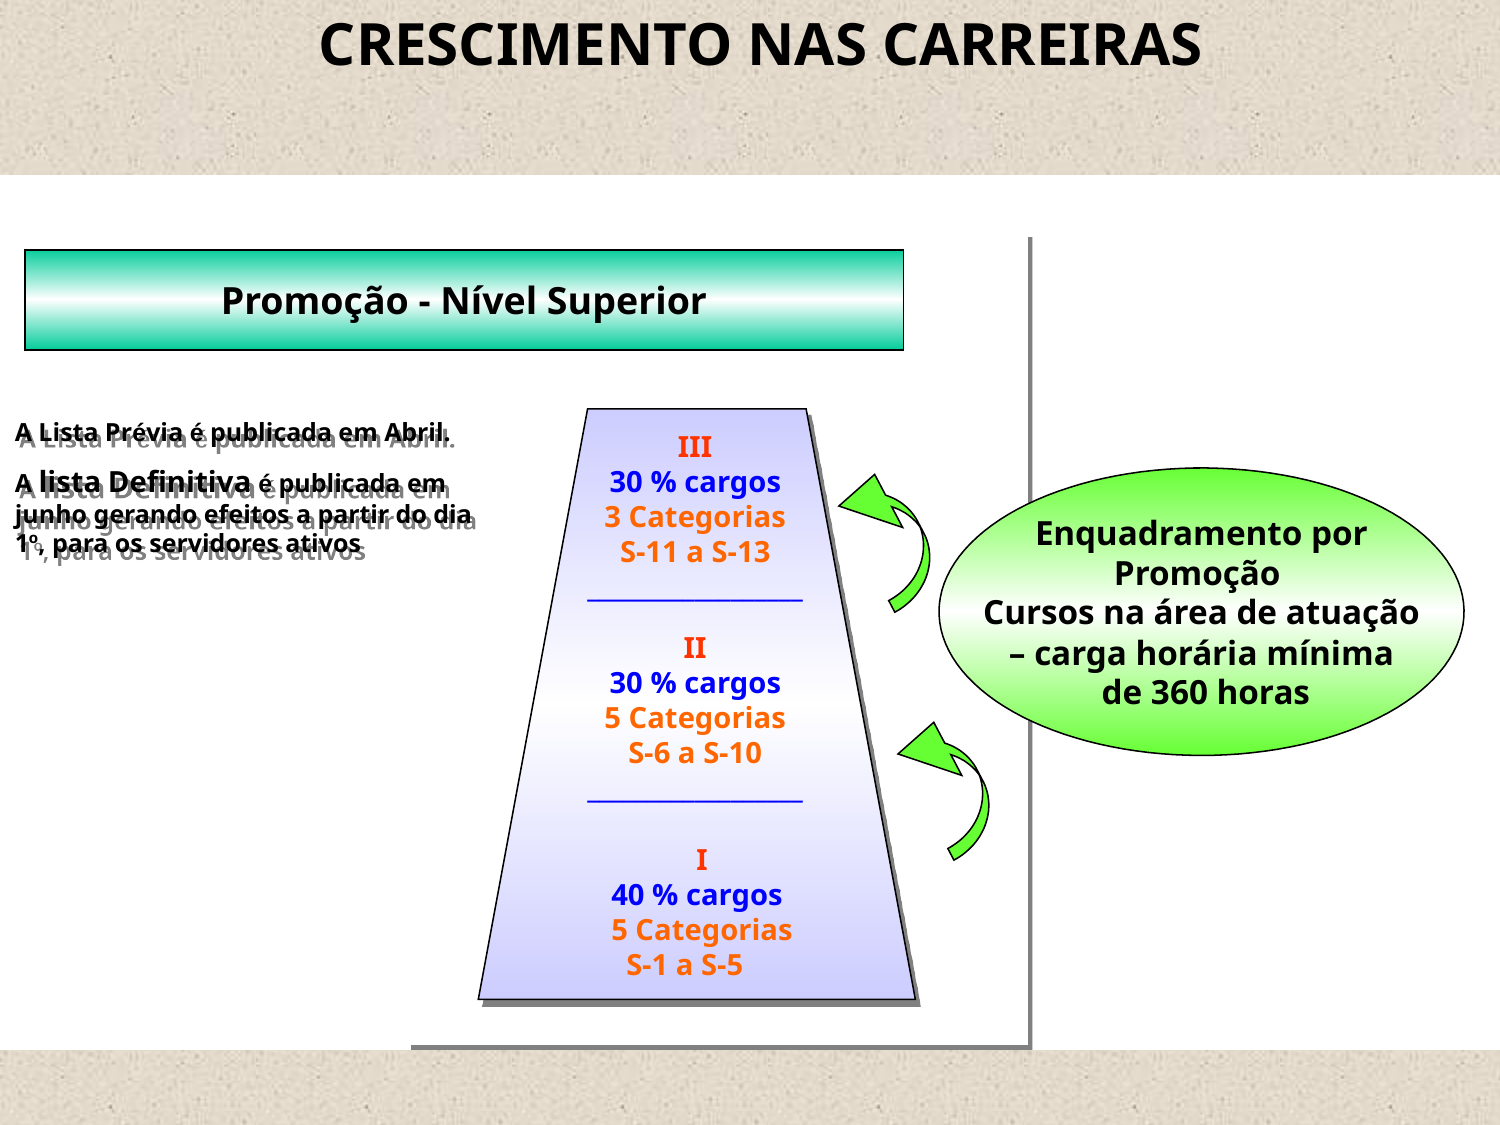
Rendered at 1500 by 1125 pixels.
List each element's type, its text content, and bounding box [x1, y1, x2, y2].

text_box I 40 % cargos 5 Categorias S-1 a S-5 [596, 834, 841, 989]
text_box III 30 % cargos 3 Categorias S-11 a S-13 __________________ [513, 420, 877, 611]
text_box [0, 0, 1500, 175]
text_box [897, 722, 989, 861]
text_box [548, 611, 846, 621]
text_box A Lista Prévia é publicada em Abril. A lista Definitiva é publicada em junho gerando efeitos a partir do dia 1º, para os servidores ativos [0, 408, 509, 627]
text_box Enquadramento por Promoção Cursos na área de atuação – carga horária mínima de 360 horas [939, 467, 1465, 756]
text_box [0, 1050, 1500, 1125]
text_box CRESCIMENTO NAS CARREIRAS [112, 0, 1410, 86]
text_box II 30 % cargos 5 Categorias S-6 a S-10 __________________ [513, 621, 877, 812]
text_box Promoção - Nível Superior [25, 250, 904, 350]
picture [407, 231, 1028, 1045]
text_box [509, 408, 930, 613]
text_box [478, 792, 916, 1000]
